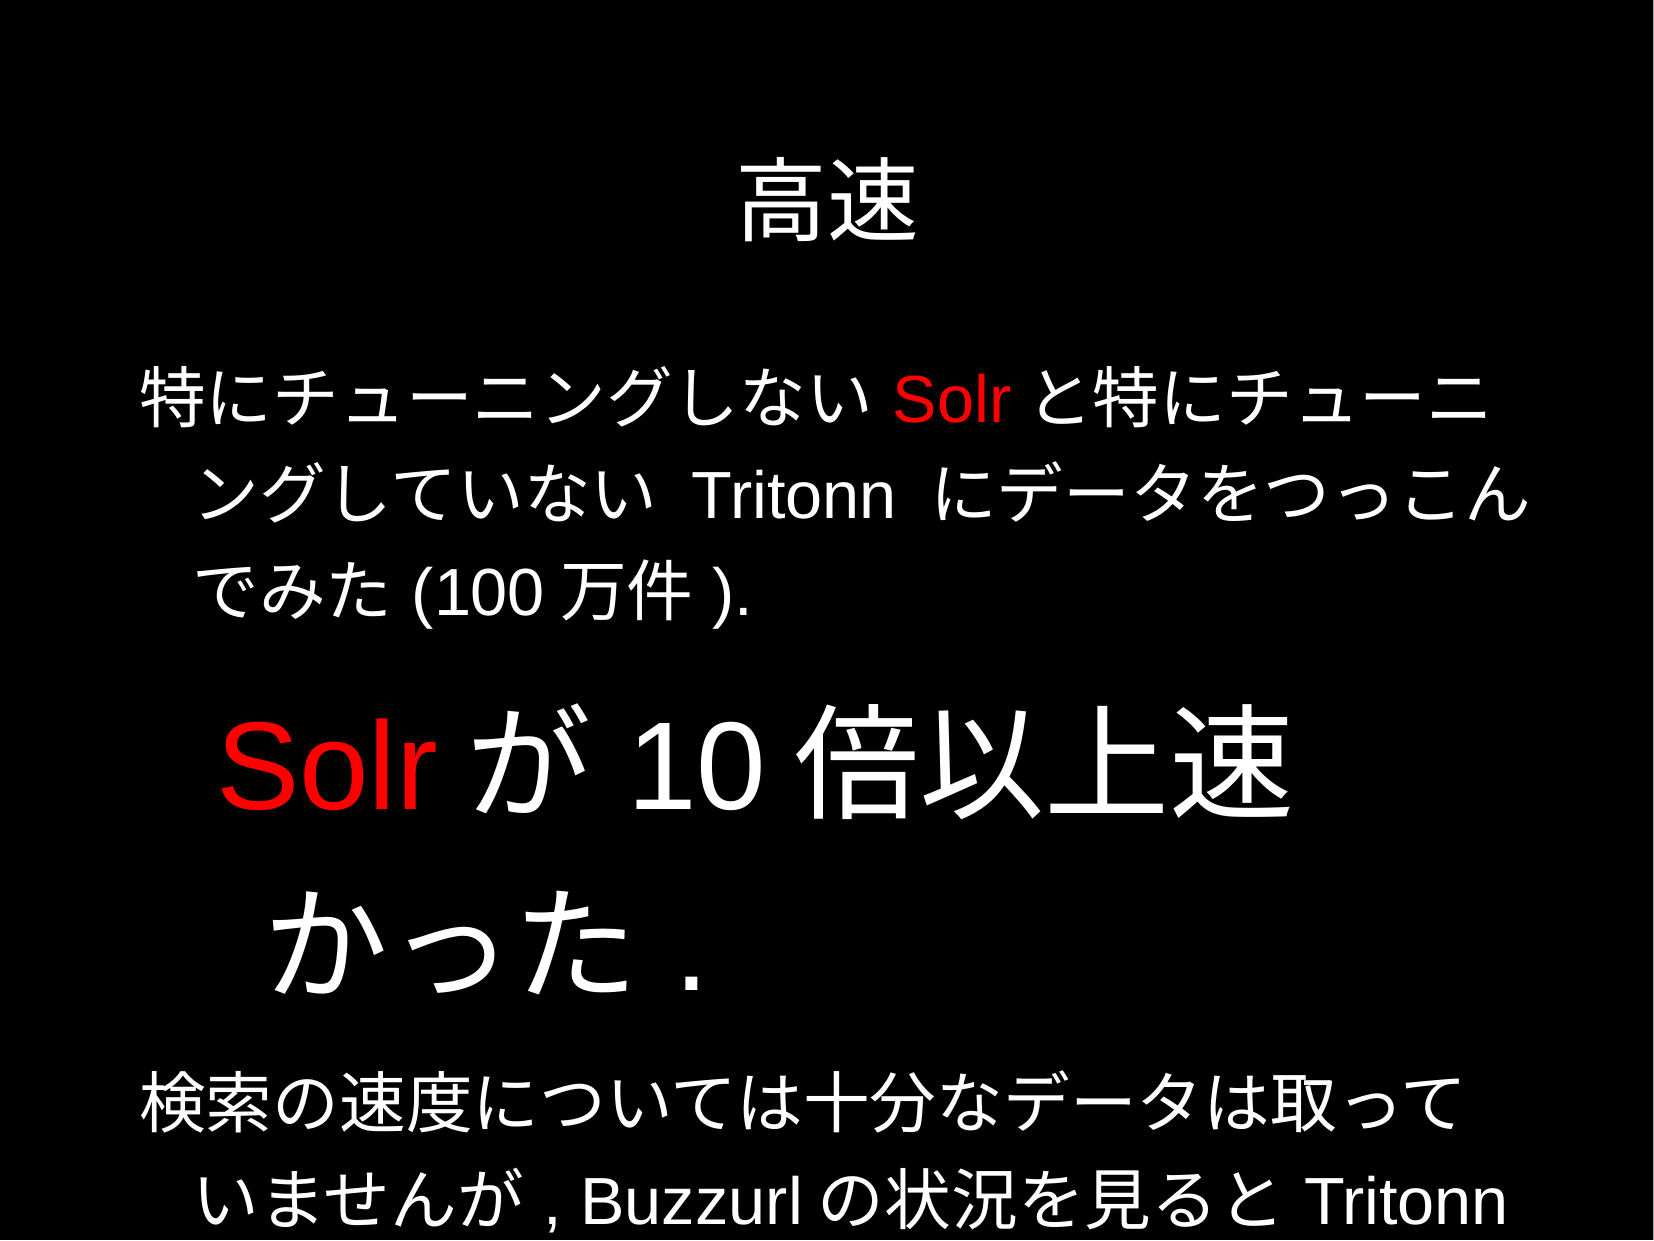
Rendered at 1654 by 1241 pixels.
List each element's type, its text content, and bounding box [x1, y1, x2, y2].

list 特にチューニングしないSolrと特にチューニングしていない Tritonn にデータをつっこんでみた(100万件). Solrが10倍以上速かった. 検索の速度については十分なデータは取っていませんが, Buzzurlの状況を見るとTritonnの同等以上のようです. [121, 344, 1534, 1127]
title 高速 [121, 91, 1534, 299]
